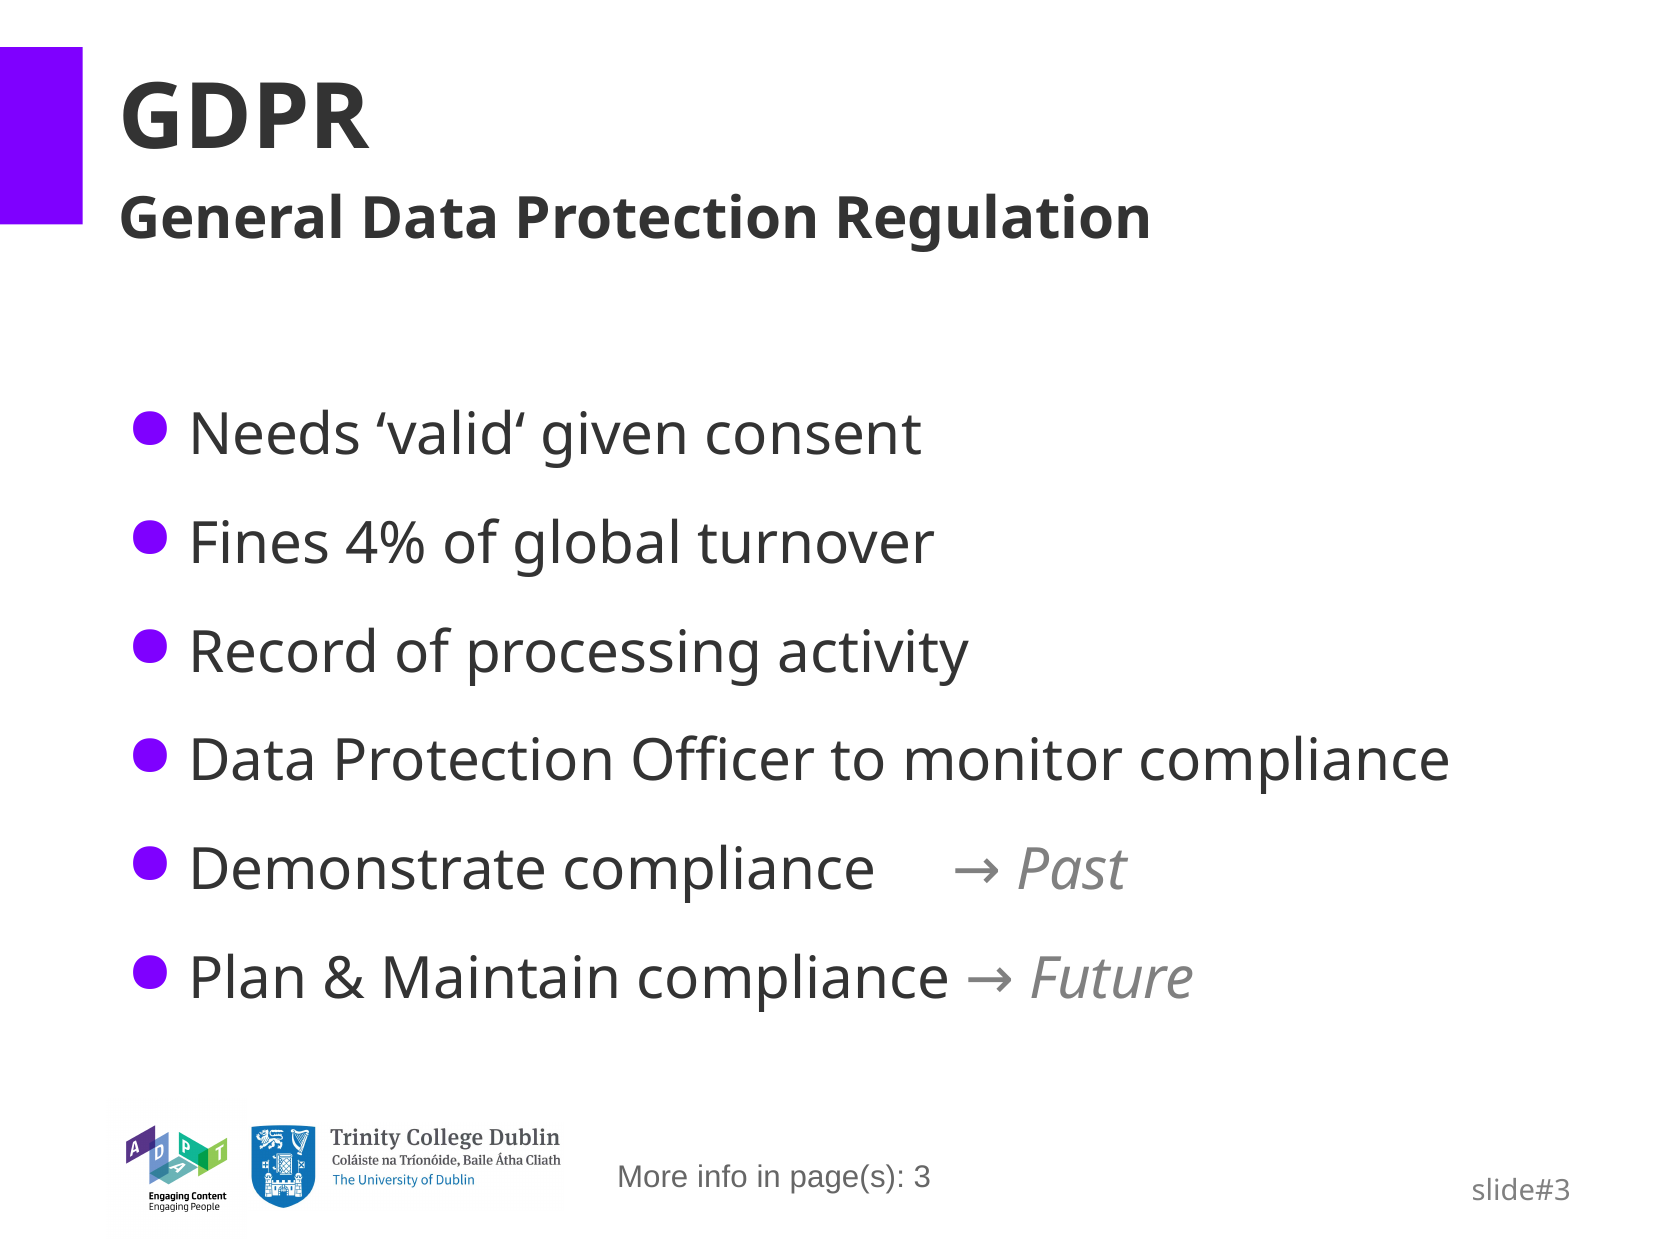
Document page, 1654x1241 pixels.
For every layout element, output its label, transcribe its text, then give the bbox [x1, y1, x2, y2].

title GDPR General Data Protection Regulation [118, 49, 1571, 257]
picture [106, 1098, 247, 1239]
text_box More info in page(s): 3 [602, 1151, 1418, 1202]
list Needs ‘valid‘ given consent Fines 4% of global turnover Record of processing activity Data Protection Officer to monitor compliance Demonstrate compliance → Past Plan & Maintain compliance → Future [118, 283, 1536, 1003]
picture [248, 1122, 564, 1211]
